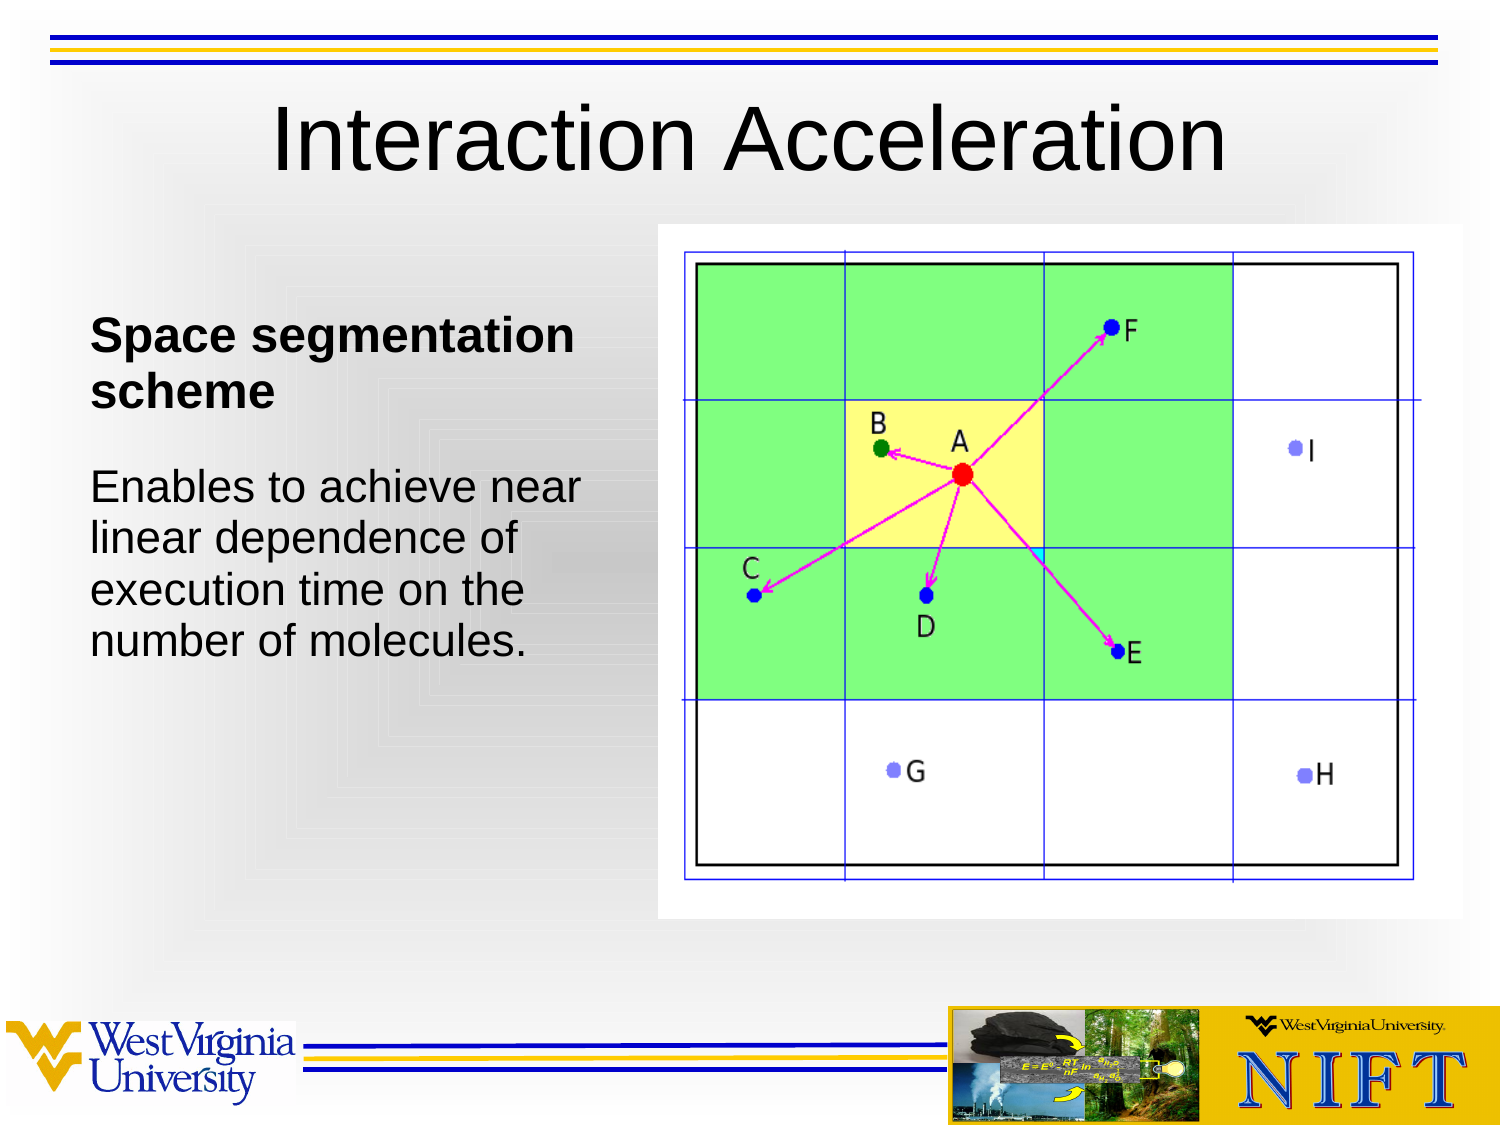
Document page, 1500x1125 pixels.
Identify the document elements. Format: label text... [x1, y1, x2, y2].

picture [948, 1006, 1500, 1125]
title Interaction Acceleration [75, 52, 1426, 226]
picture [658, 224, 1463, 919]
text_box Space segmentation scheme Enables to achieve near linear dependence of execution time on the number of molecules. [75, 299, 638, 863]
